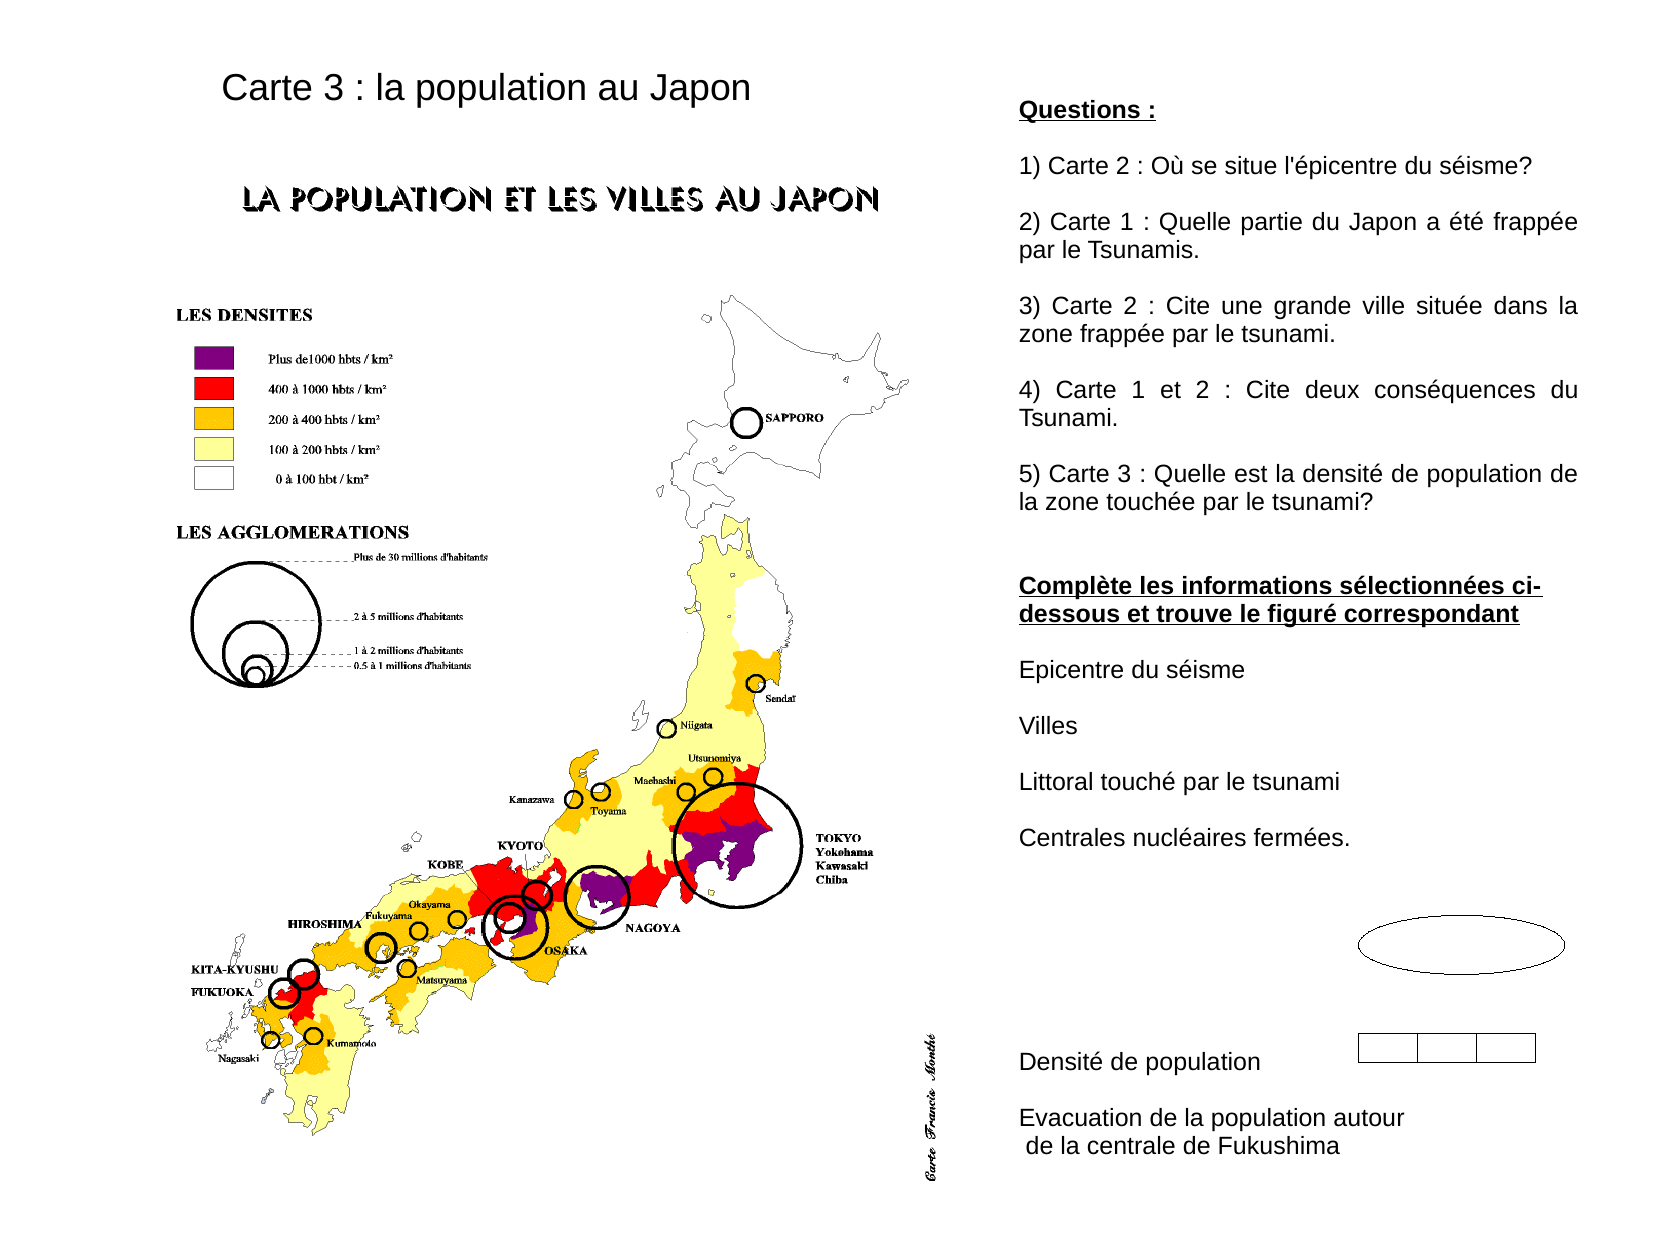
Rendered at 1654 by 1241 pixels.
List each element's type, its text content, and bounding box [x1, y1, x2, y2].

text_box Questions : 1) Carte 2 : Où se situe l'épicentre du séisme? 2) Carte 1 : Quelle partie du Japon a été frappée par le Tsunamis. 3) Carte 2 : Cite une grande ville située dans la zone frappée par le tsunami. 4) Carte 1 et 2 : Cite deux conséquences du Tsunami. 5) Carte 3 : Quelle est la densité de population de la zone touchée par le tsunami? Complète les informations sélectionnées ci-dessous et trouve le figuré correspondant Epicentre du séisme Villes Littoral touché par le tsunami Centrales nucléaires fermées. Densité de population Evacuation de la population autour de la centrale de Fukushima [1003, 88, 1595, 1170]
text_box Carte 3 : la population au Japon [206, 59, 886, 116]
picture [177, 177, 940, 1182]
